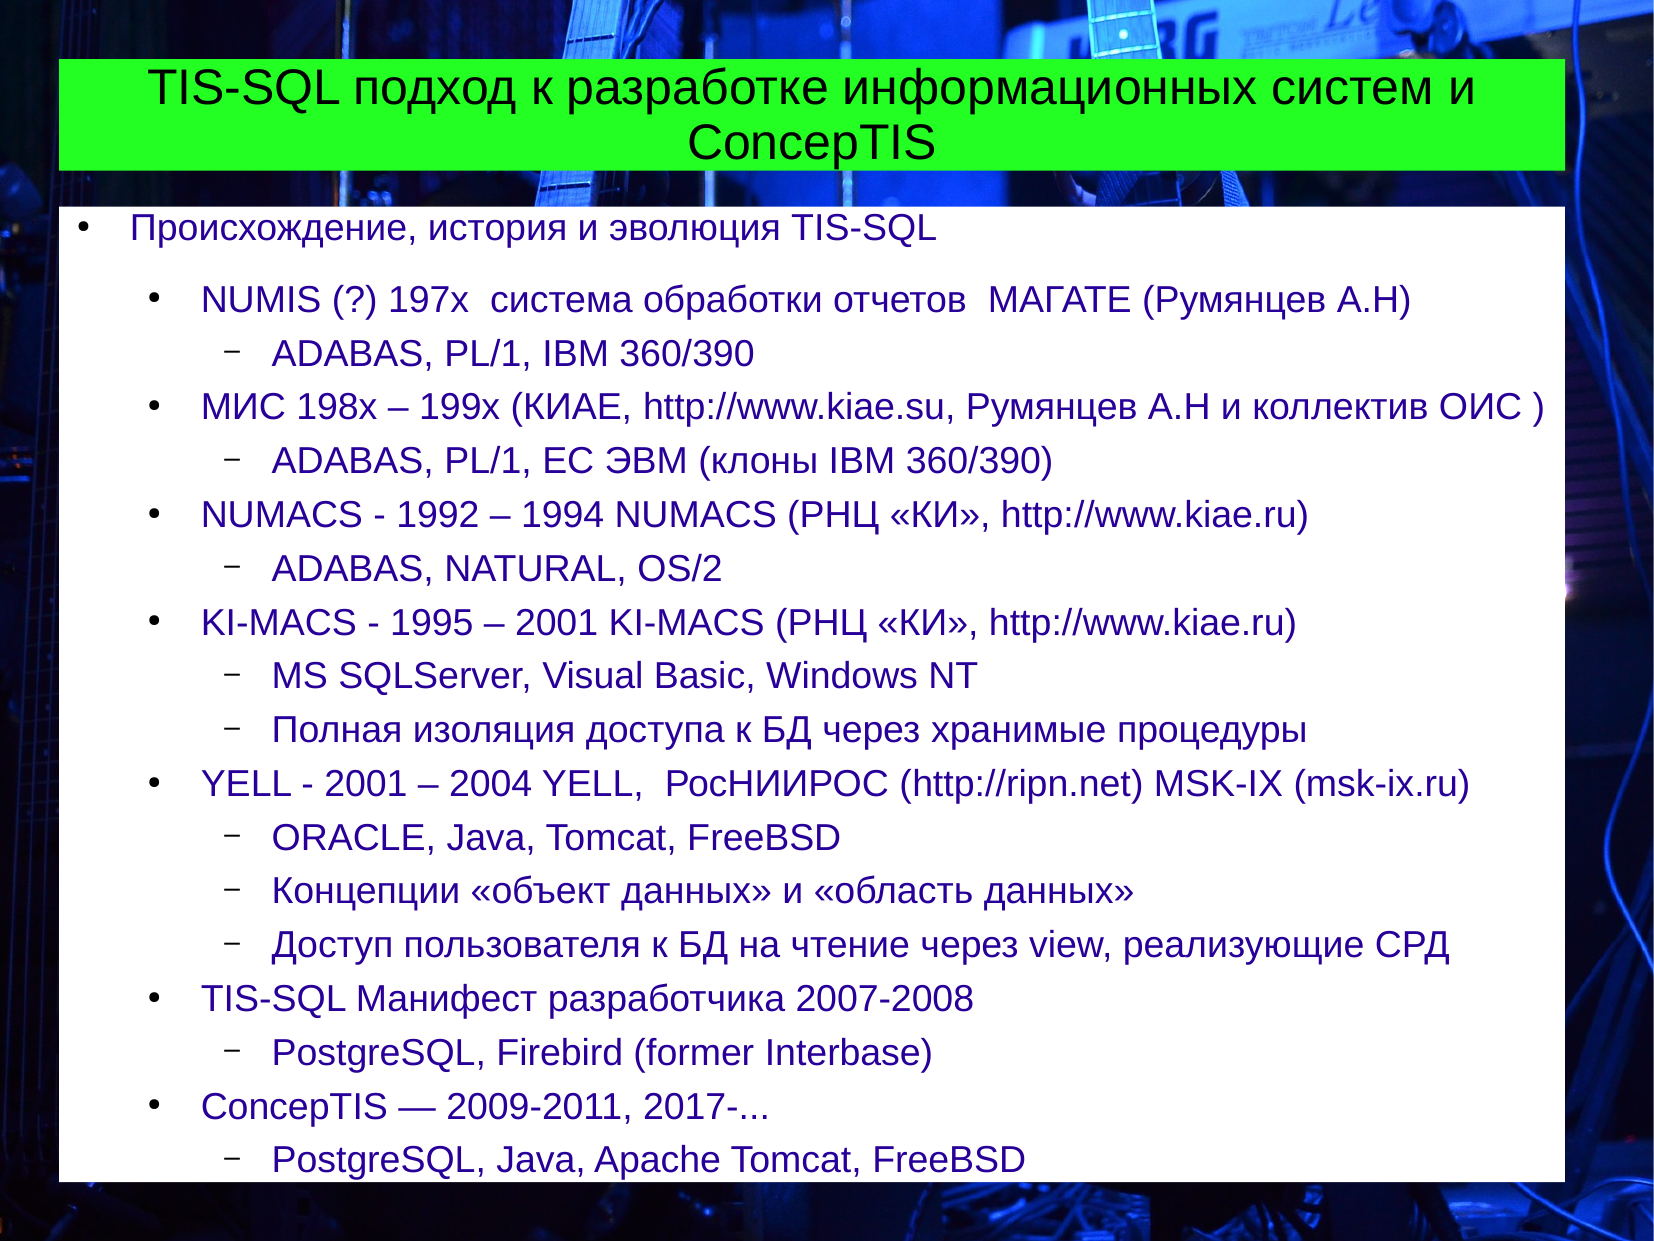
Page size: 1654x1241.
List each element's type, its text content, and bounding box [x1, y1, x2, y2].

list Происхождение, история и эволюция TIS-SQL NUMIS (?) 197x система обработки отчетов МАГАТЕ (Румянцев А.Н) ADABAS, PL/1, IBM 360/390 МИС 198x – 199x (КИАЕ, http://www.kiae.su, Румянцев А.Н и коллектив ОИС ) ADABAS, PL/1, ЕС ЭВМ (клоны IBM 360/390) NUMACS - 1992 – 1994 NUMACS (РНЦ «КИ», http://www.kiae.ru) ADABAS, NATURAL, OS/2 KI-MACS - 1995 – 2001 KI-MACS (РНЦ «КИ», http://www.kiae.ru) MS SQLServer, Visual Basic, Windows NT Полная изоляция доступа к БД через хранимые процедуры YELL - 2001 – 2004 YELL, РосНИИРОС (http://ripn.net) MSK-IX (msk-ix.ru) ORACLE, Java, Tomcat, FreeBSD Концепции «объект данных» и «область данных» Доступ пользователя к БД на чтение через view, реализующие СРД TIS-SQL Манифест разработчика 2007-2008 PostgreSQL, Firebird (former Interbase) ConcepTIS — 2009-2011, 2017-... PostgreSQL, Java, Apache Tomcat, FreeBSD [59, 206, 1565, 1183]
title TIS-SQL подход к разработке информационных систем и ConcepTIS [59, 59, 1566, 171]
picture [0, 0, 1654, 1241]
